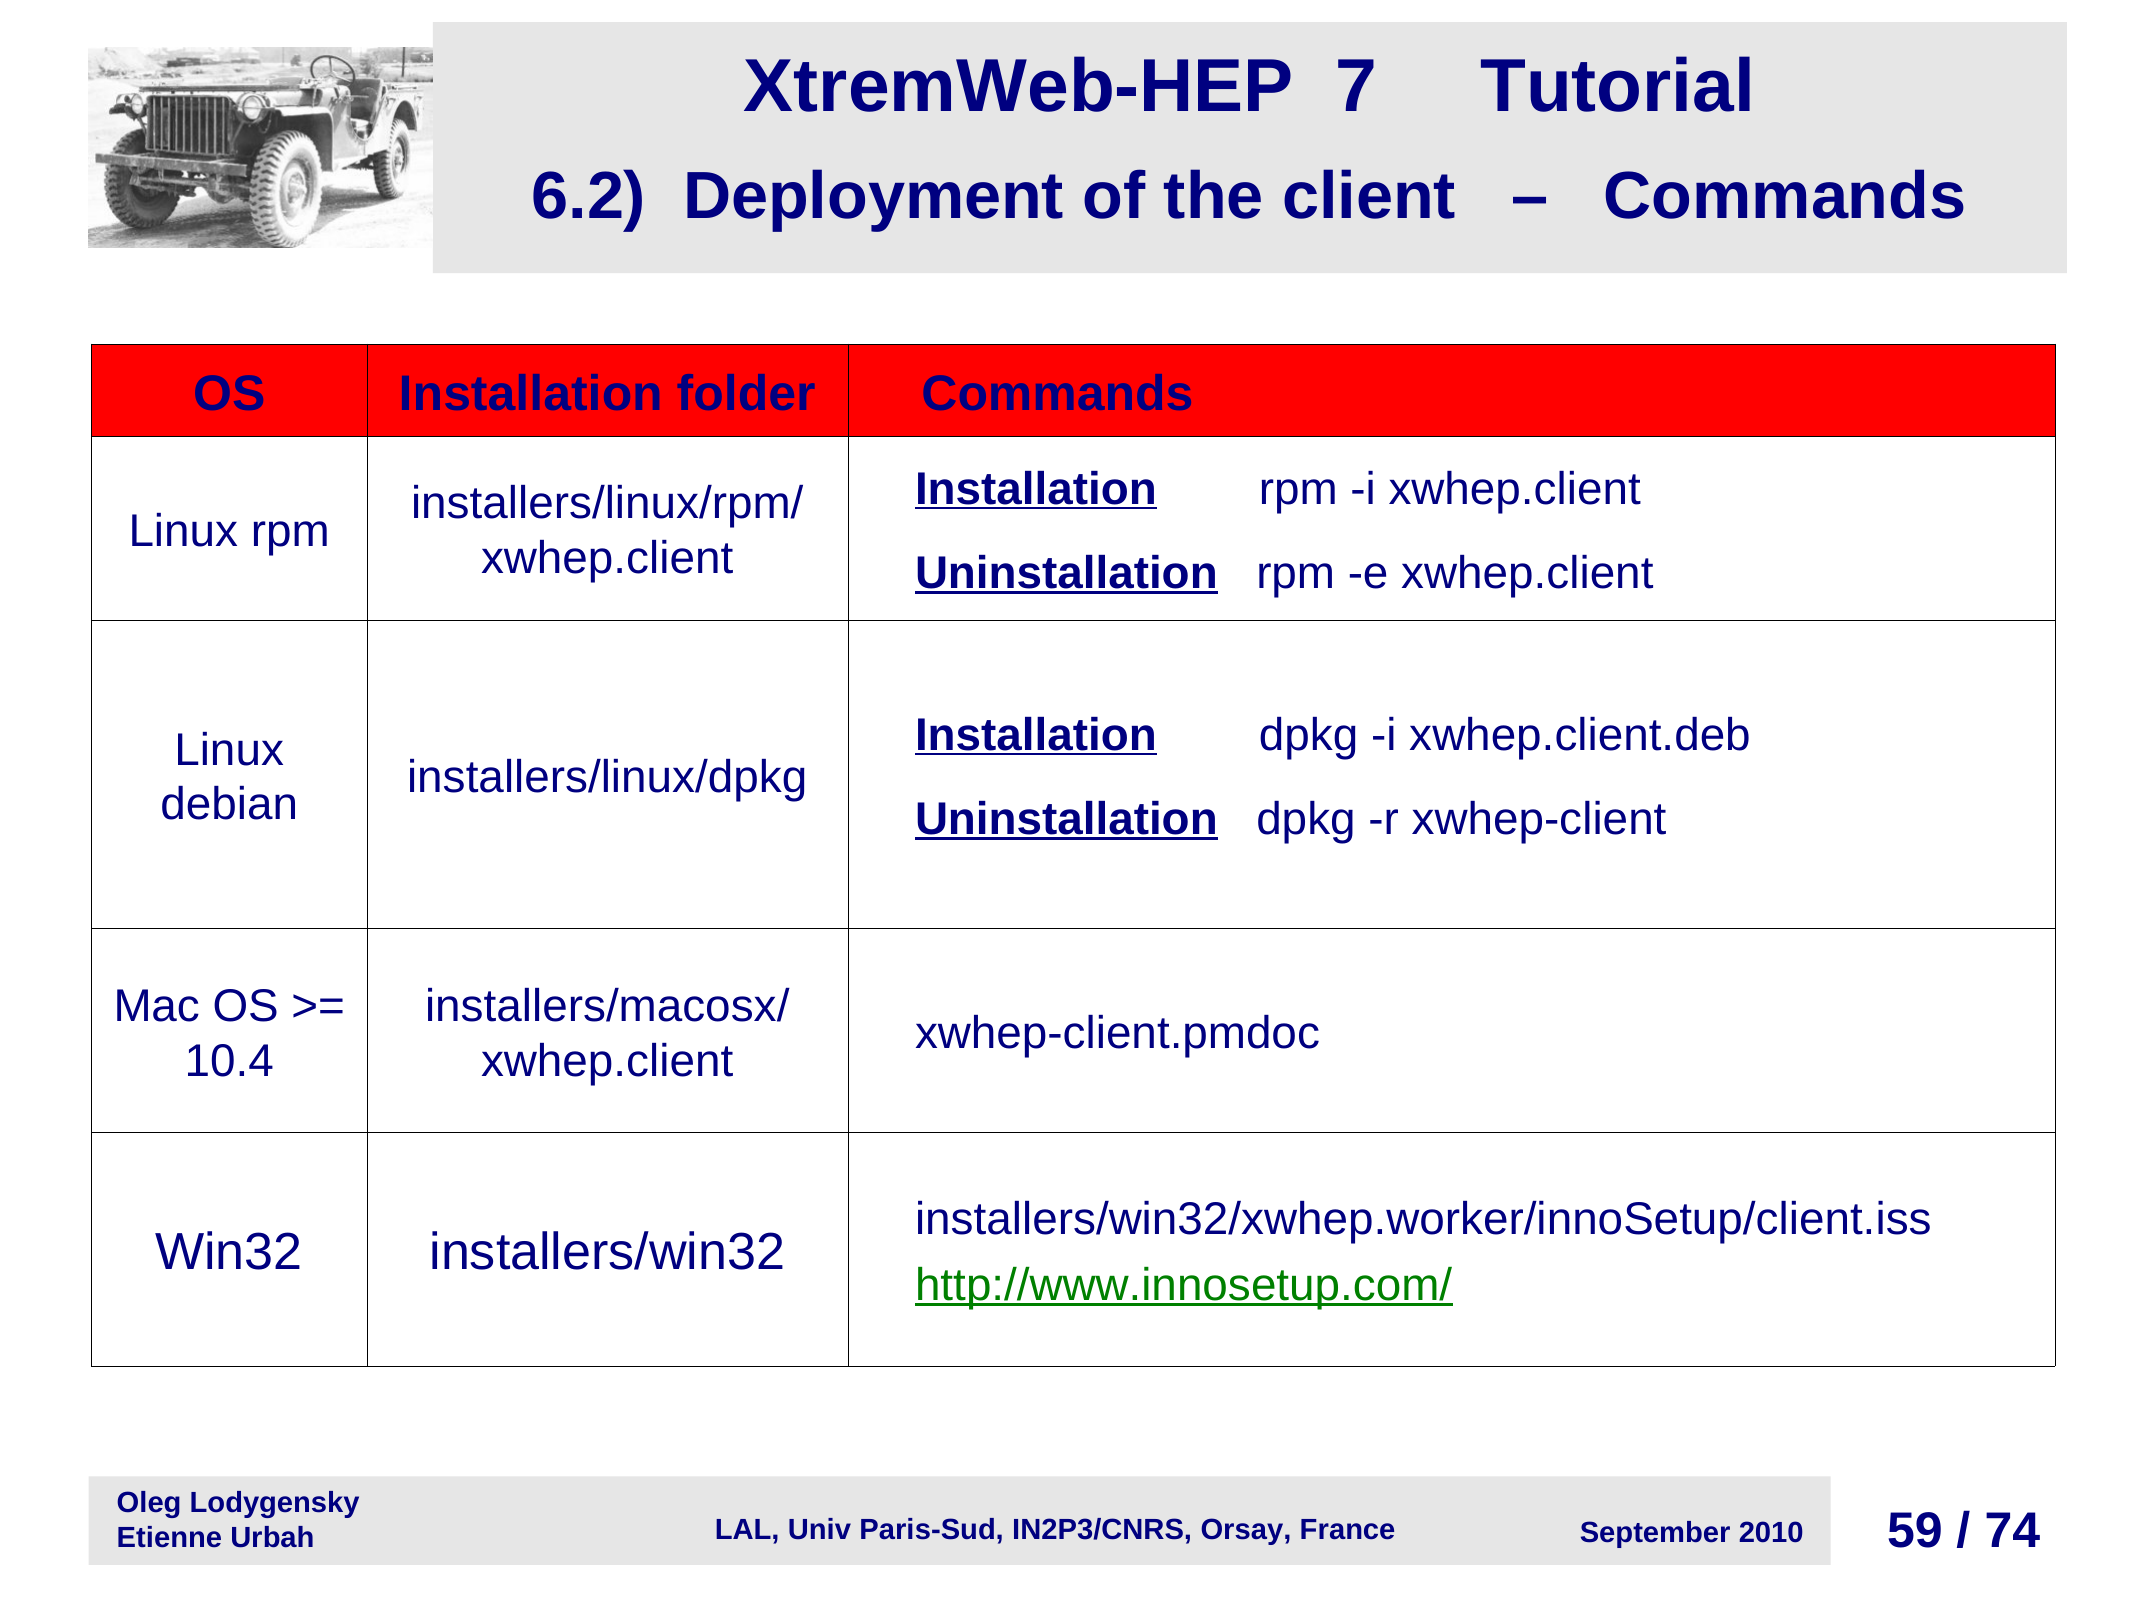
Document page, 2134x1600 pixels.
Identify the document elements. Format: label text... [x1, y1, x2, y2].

table_cell installers/linux/rpm/xwhep.client [368, 437, 848, 620]
table_cell Installation rpm -i xwhep.client Uninstallation rpm -e xwhep.client [849, 437, 2055, 620]
table_cell Mac OS >= 10.4 [92, 929, 367, 1132]
table_cell xwhep-client.pmdoc [849, 929, 2055, 1132]
table_header Commands [849, 345, 2055, 436]
table_cell Win32 [92, 1133, 367, 1366]
table_cell Linux rpm [92, 437, 367, 620]
table_cell Installation dpkg -i xwhep.client.deb Uninstallation dpkg -r xwhep-client [849, 621, 2055, 928]
table_cell installers/win32/xwhep.worker/innoSetup/client.iss http://www.innosetup.com/ [849, 1133, 2055, 1366]
table_header OS [92, 345, 367, 436]
table_cell Linux debian [92, 621, 367, 928]
table_cell installers/win32 [368, 1133, 848, 1366]
picture [88, 47, 433, 248]
table_cell installers/macosx/xwhep.client [368, 929, 848, 1132]
title 6.2) Deployment of the client – Commands [442, 118, 2067, 266]
table_header Installation folder [368, 345, 848, 436]
table_cell installers/linux/dpkg [368, 621, 848, 928]
